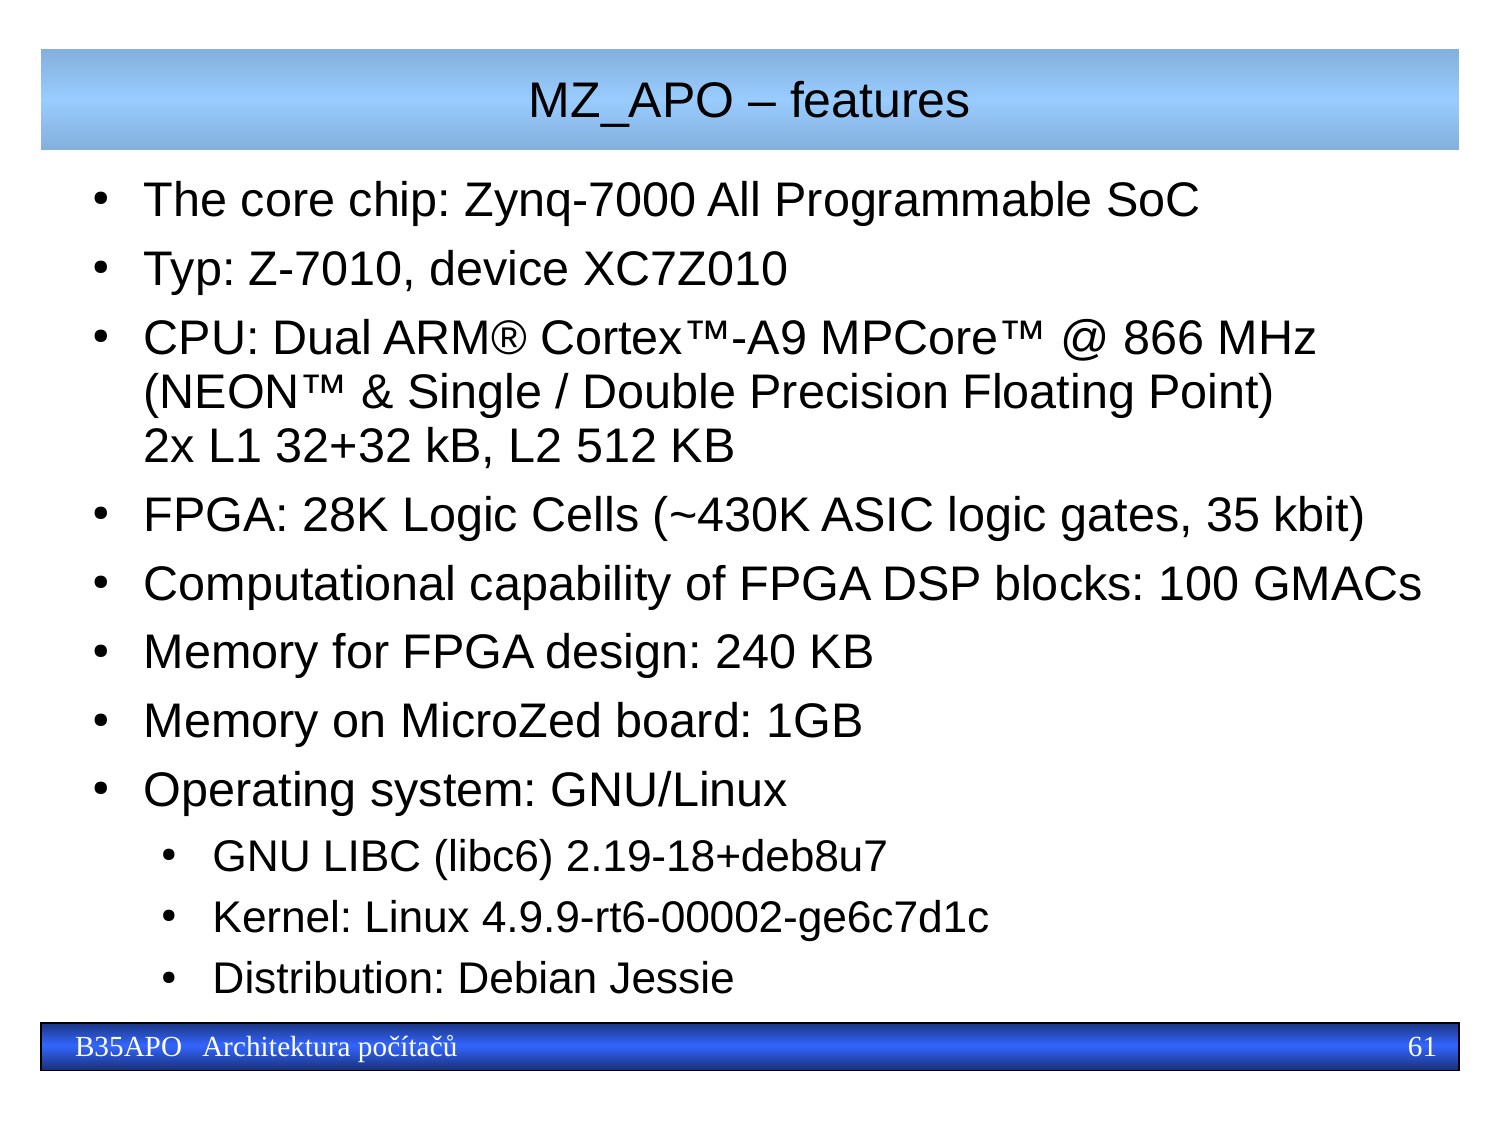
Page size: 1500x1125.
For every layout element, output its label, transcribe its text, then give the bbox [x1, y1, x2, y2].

list The core chip: Zynq-7000 All Programmable SoC Typ: Z-7010, device XC7Z010 CPU: Dual ARM® Cortex™-A9 MPCore™ @ 866 MHz (NEON™ & Single / Double Precision Floating Point) 2x L1 32+32 kB, L2 512 KB FPGA: 28K Logic Cells (~430K ASIC logic gates, 35 kbit) Computational capability of FPGA DSP blocks: 100 GMACs Memory for FPGA design: 240 KB Memory on MicroZed board: 1GB Operating system: GNU/Linux GNU LIBC (libc6) 2.19-18+deb8u7 Kernel: Linux 4.9.9-rt6-00002-ge6c7d1c Distribution: Debian Jessie [75, 172, 1426, 1013]
title MZ_APO – features [41, 49, 1459, 150]
